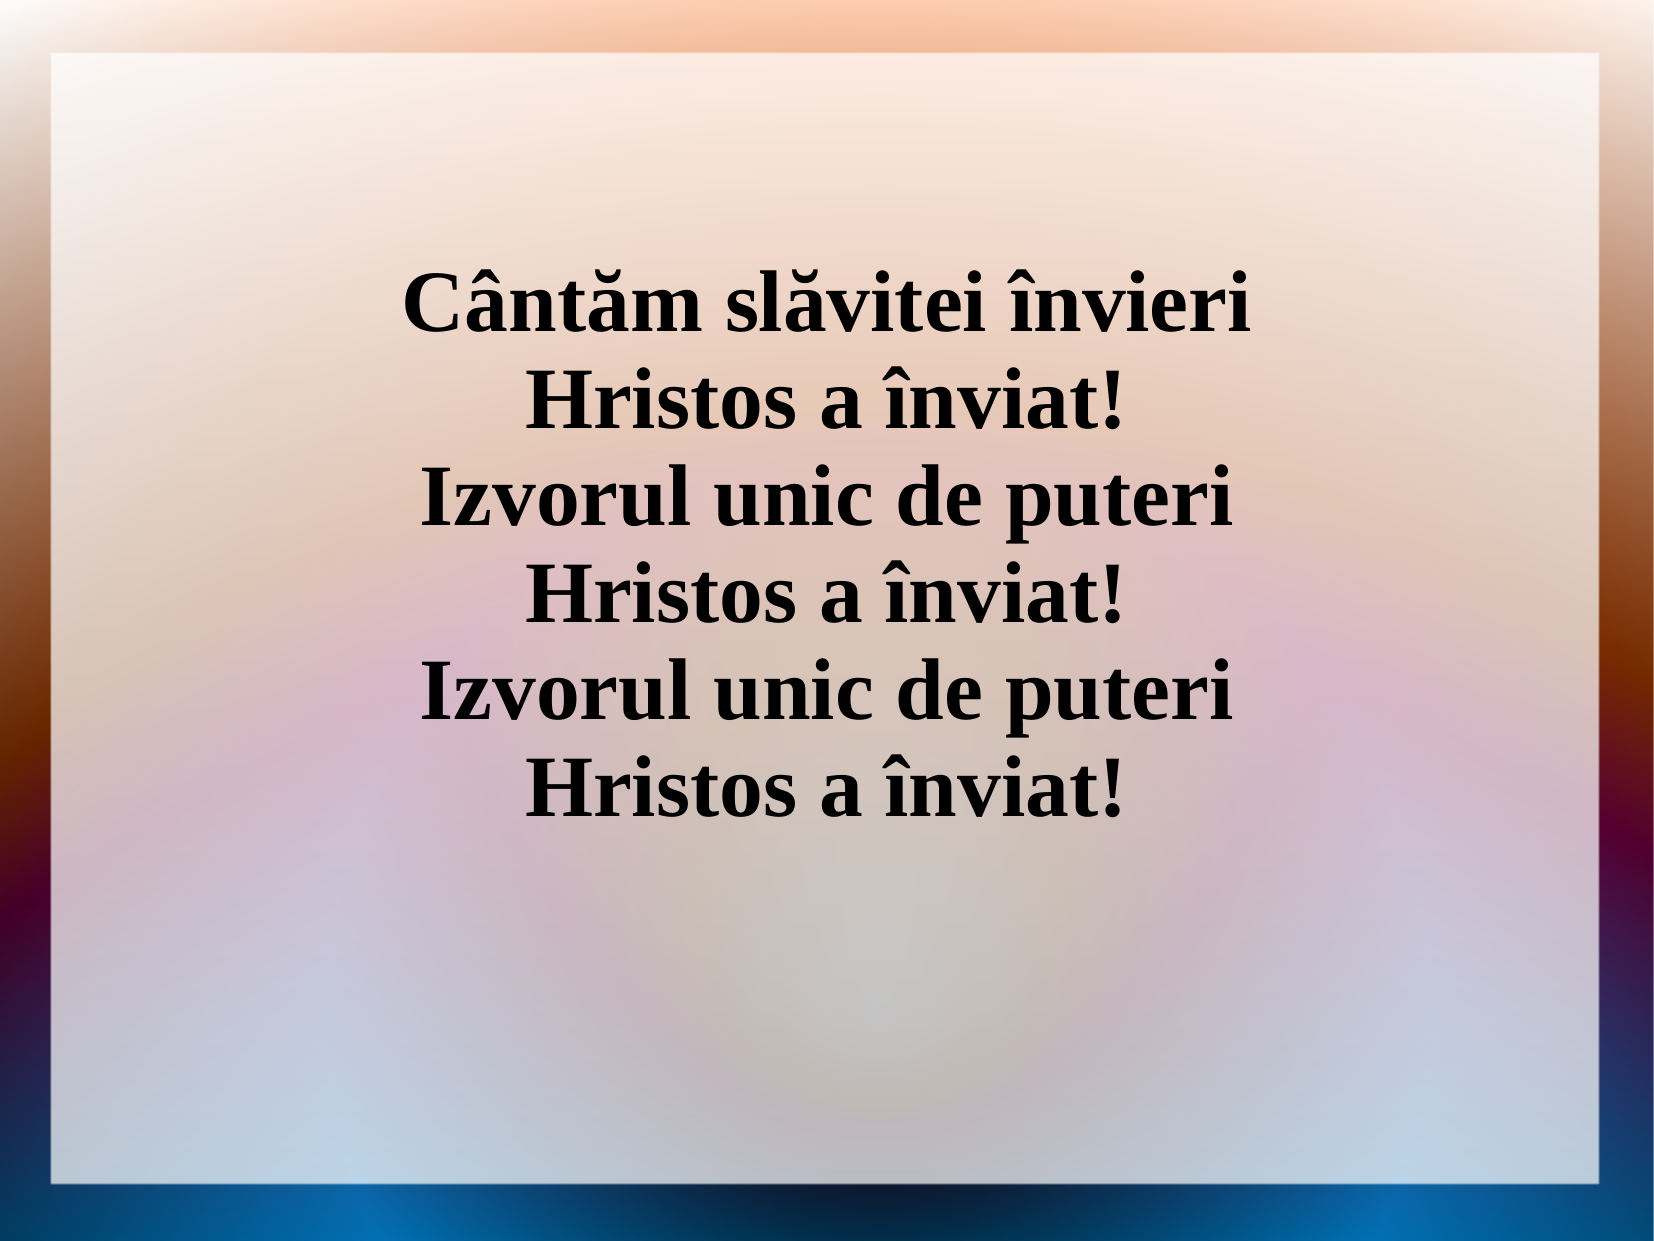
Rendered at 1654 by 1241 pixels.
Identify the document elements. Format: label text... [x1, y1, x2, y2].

picture [0, 0, 1654, 1241]
subtitle Cântăm slăvitei învieri Hristos a înviat! Izvorul unic de puteri Hristos a înviat! Izvorul unic de puteri Hristos a înviat! [82, 55, 1571, 1034]
